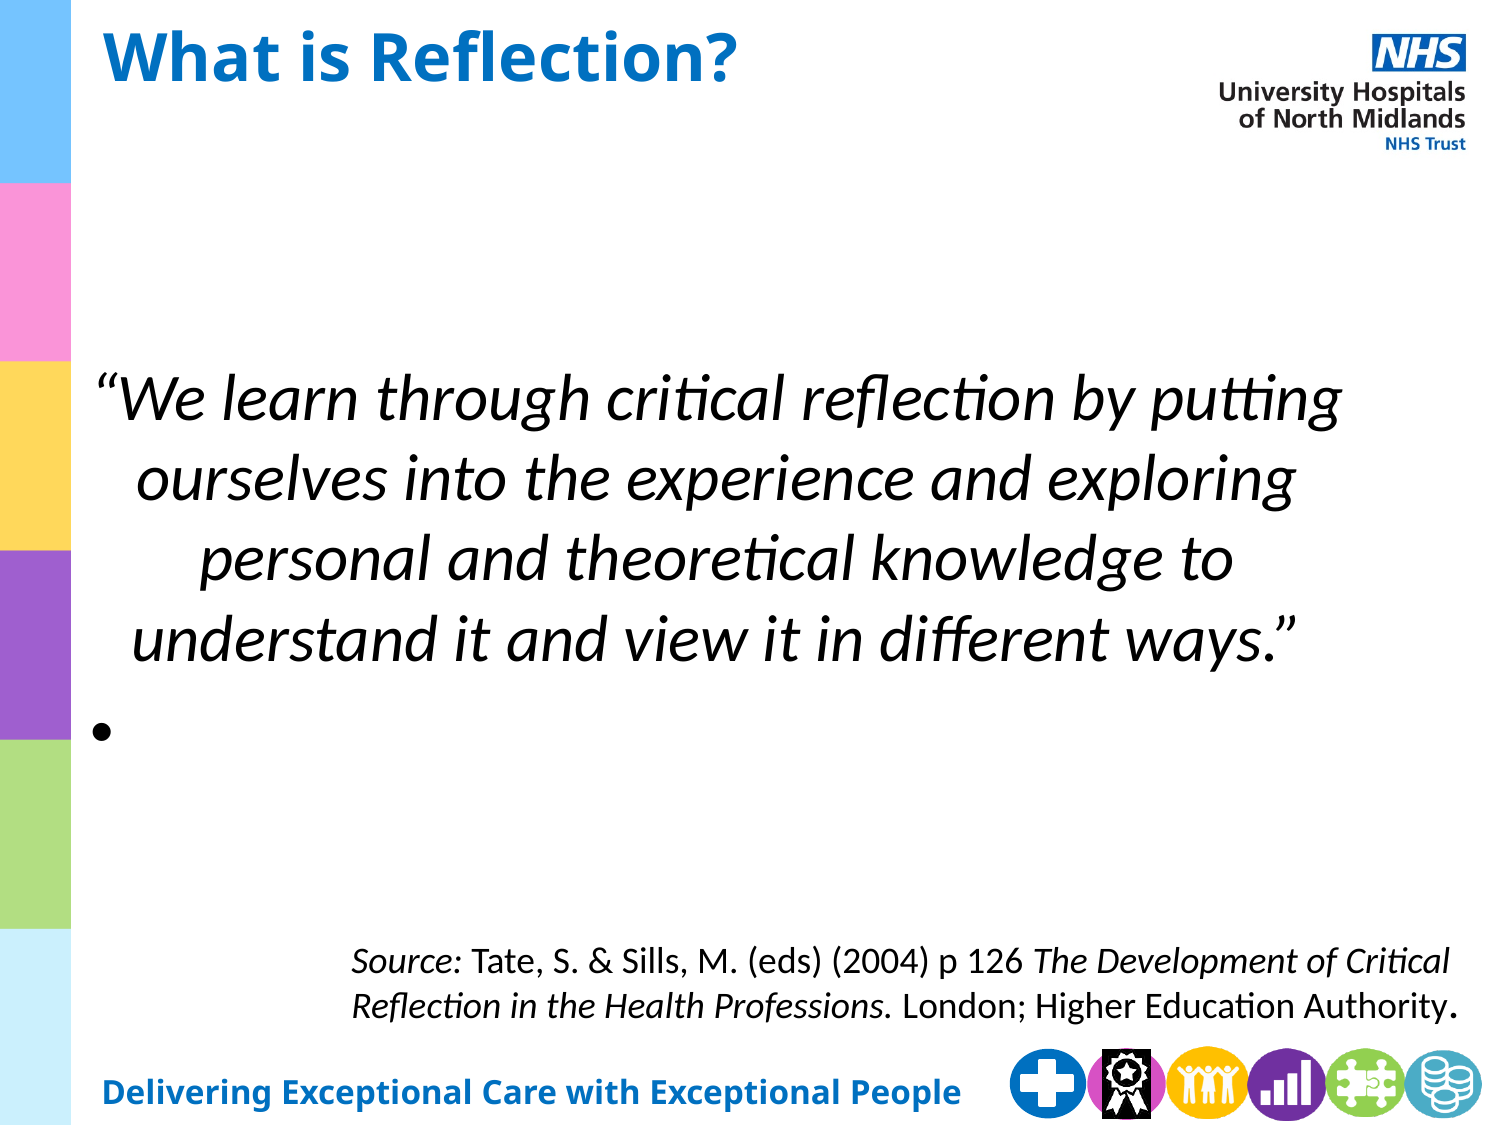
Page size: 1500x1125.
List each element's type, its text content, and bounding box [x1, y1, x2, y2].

list “We learn through critical reflection by putting ourselves into the experience and exploring personal and theoretical knowledge to understand it and view it in different ways.” [75, 172, 1426, 953]
title What is Reflection? [88, 7, 1205, 103]
text_box Source: Tate, S. & Sills, M. (eds) (2004) p 126 The Development of Critical Reflection in the Health Professions. London; Higher Education Authority. [336, 928, 1500, 1081]
